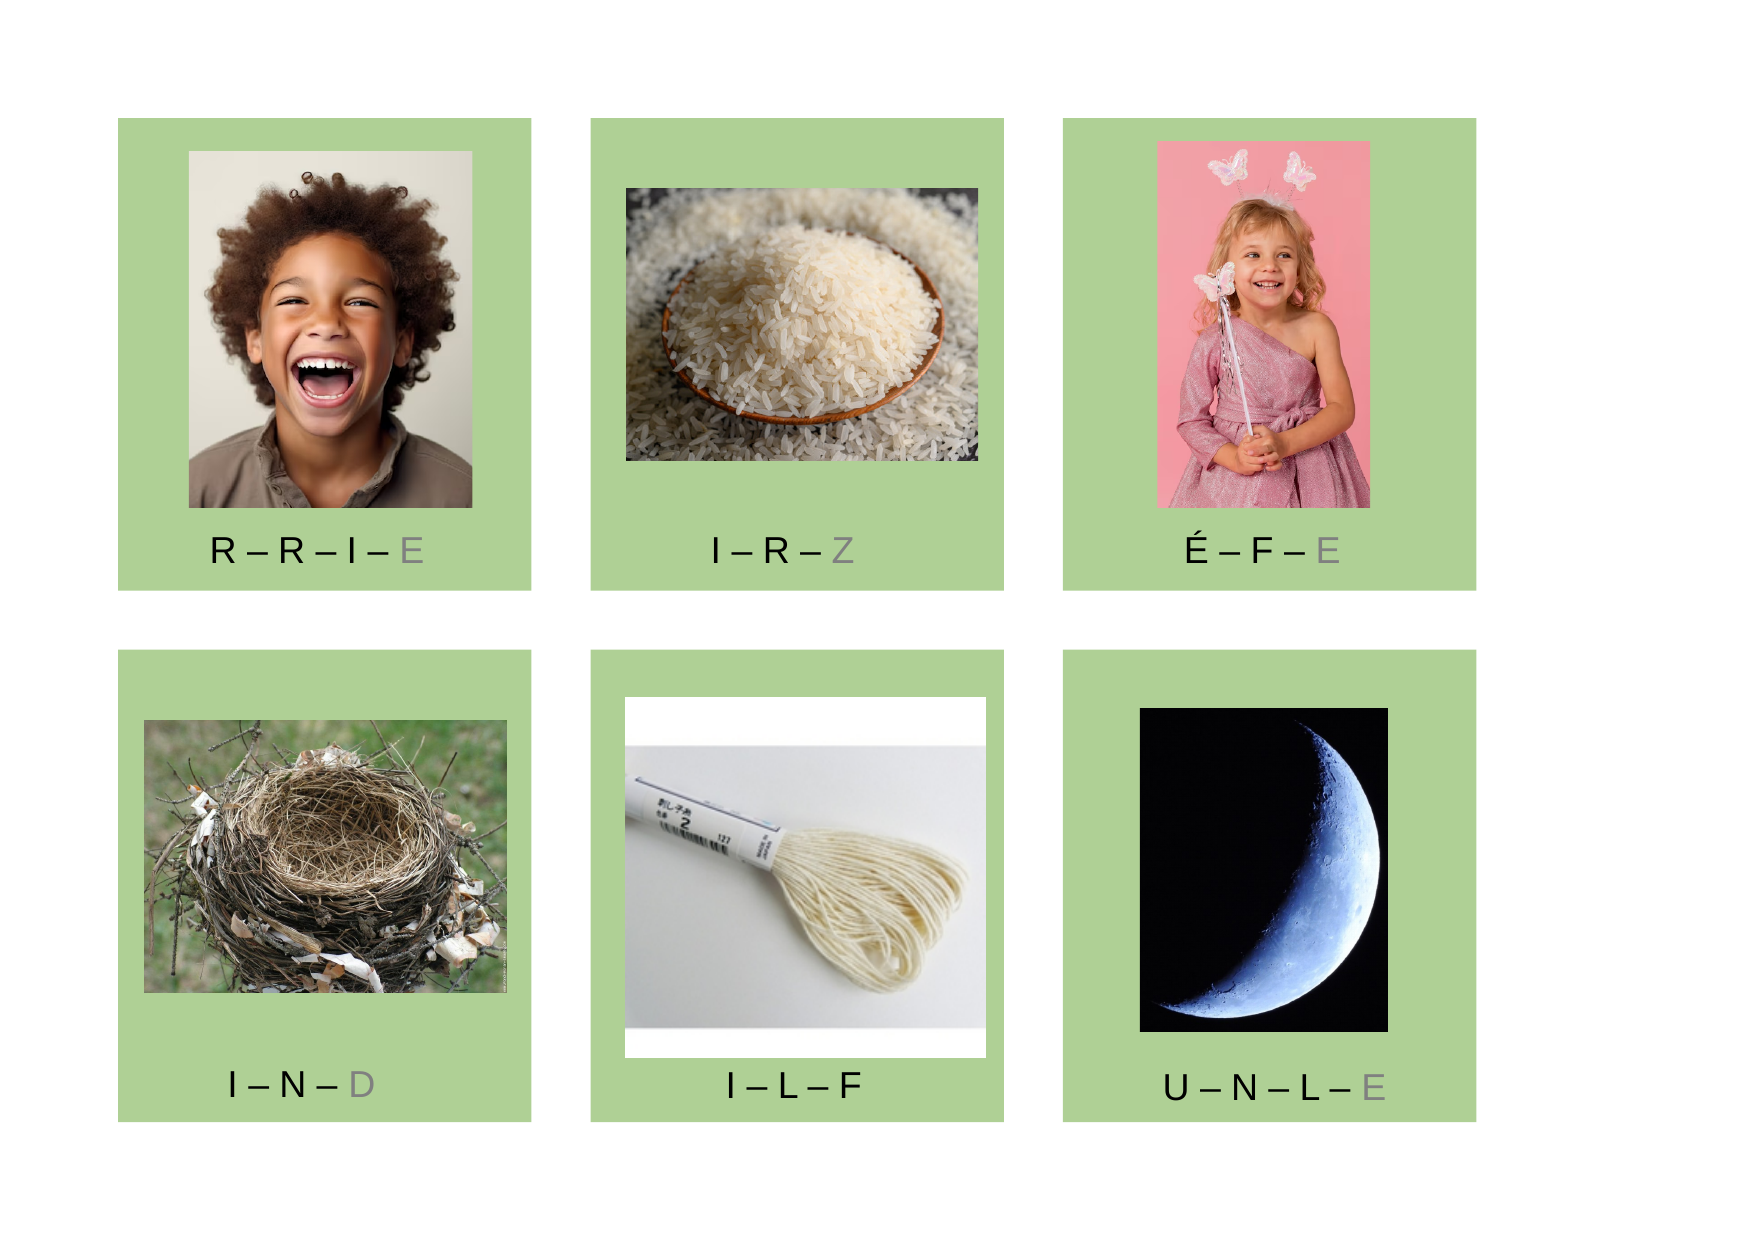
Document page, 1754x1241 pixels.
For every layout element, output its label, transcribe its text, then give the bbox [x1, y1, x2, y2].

picture [1157, 141, 1371, 508]
picture [625, 697, 986, 1058]
text_box R – R – I – E [194, 521, 450, 579]
text_box É – F – E [1169, 521, 1368, 579]
text_box [590, 649, 1004, 1123]
text_box [118, 649, 532, 1123]
text_box U – N – L – E [1147, 1059, 1412, 1117]
text_box I – R – Z [695, 521, 895, 579]
text_box [118, 118, 532, 591]
text_box [590, 118, 1004, 591]
picture [626, 188, 979, 461]
text_box [1062, 649, 1477, 1123]
text_box I – N – D [212, 1056, 412, 1113]
text_box I – L – F [710, 1057, 910, 1114]
picture [1139, 708, 1388, 1032]
picture [188, 151, 473, 508]
text_box [1062, 118, 1477, 591]
picture [144, 720, 507, 993]
